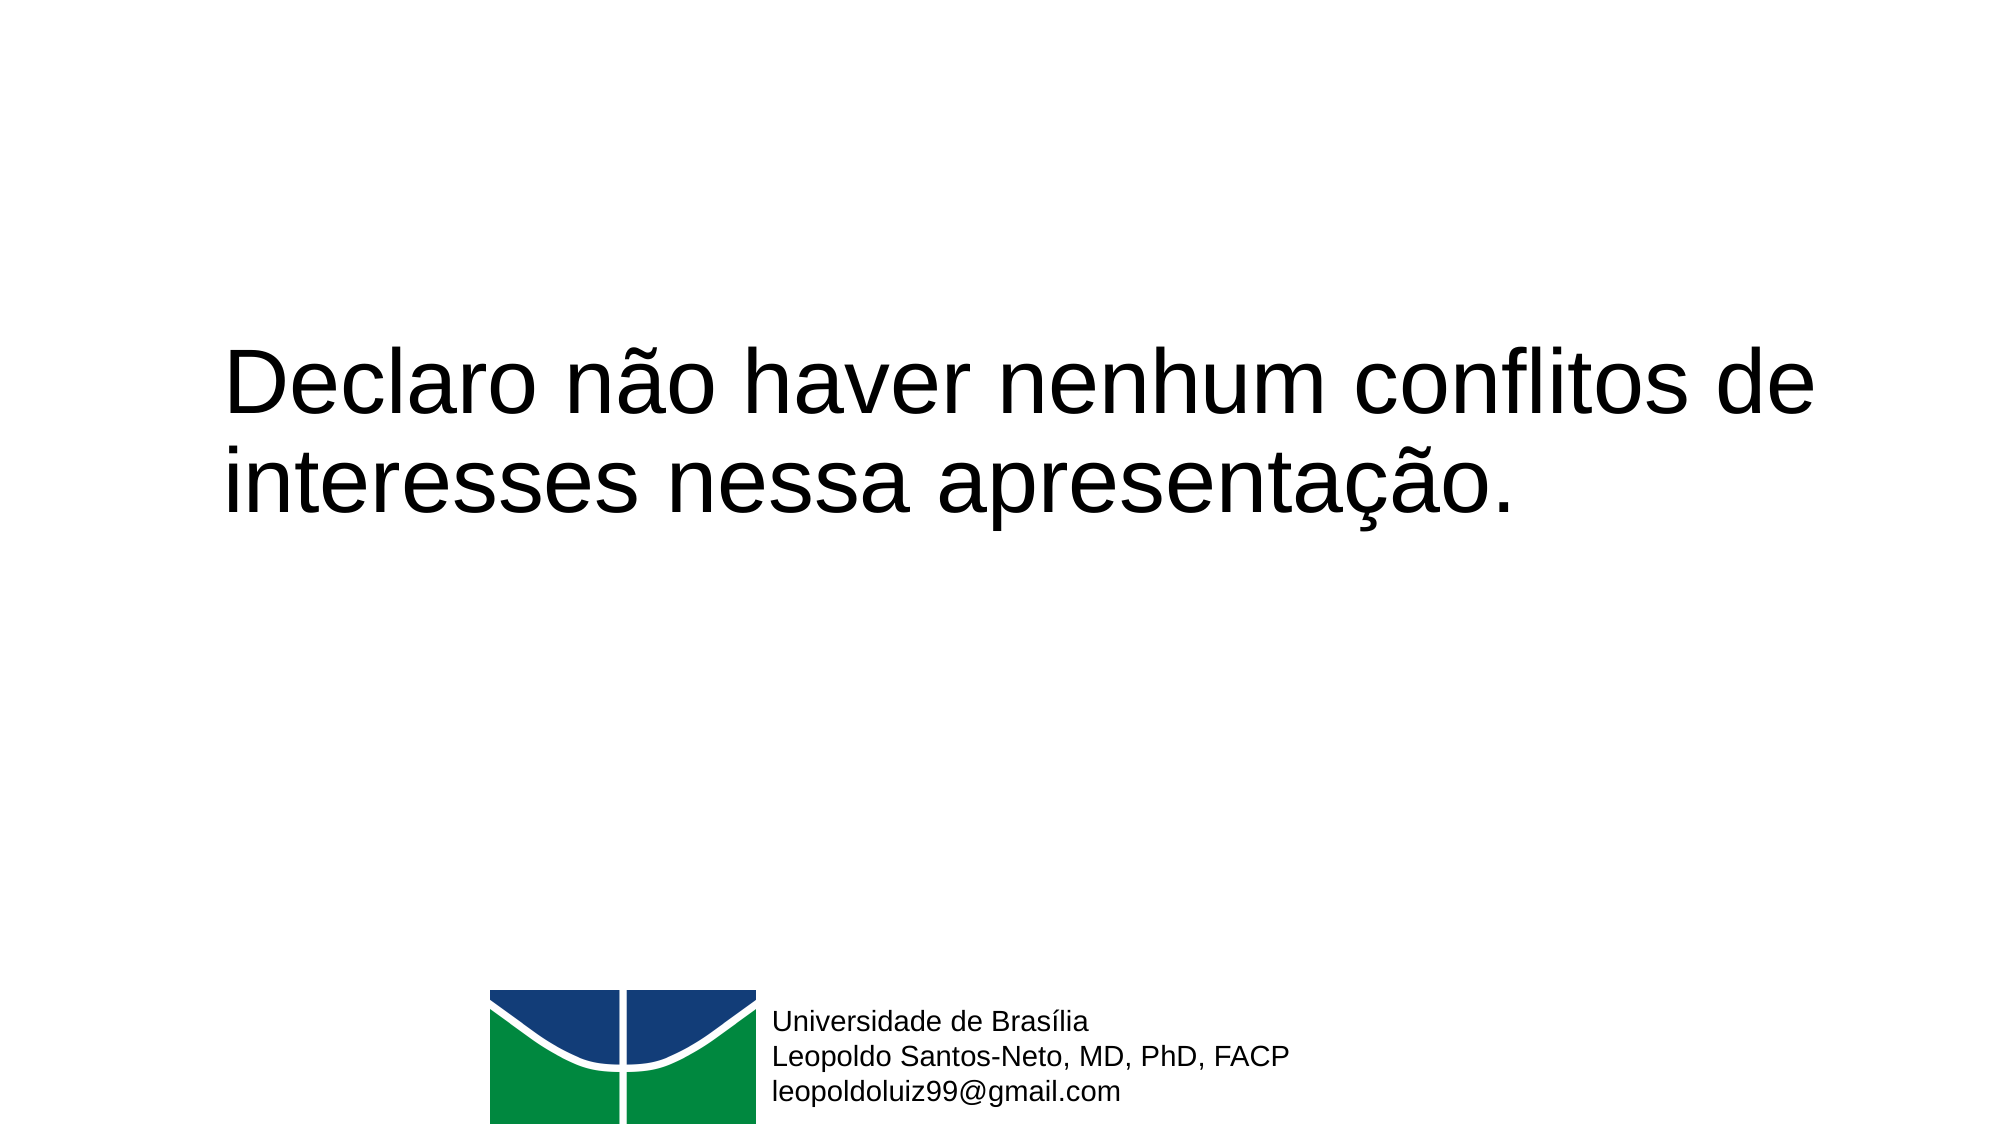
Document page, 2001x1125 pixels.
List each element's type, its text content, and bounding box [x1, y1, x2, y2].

text_box Universidade de Brasília Leopoldo Santos-Neto, MD, PhD, FACP leopoldoluiz99@gmail.com [757, 995, 1306, 1115]
picture [490, 990, 756, 1124]
title Declaro não haver nenhum conflitos de interesses nessa apresentação. [208, 326, 1934, 544]
